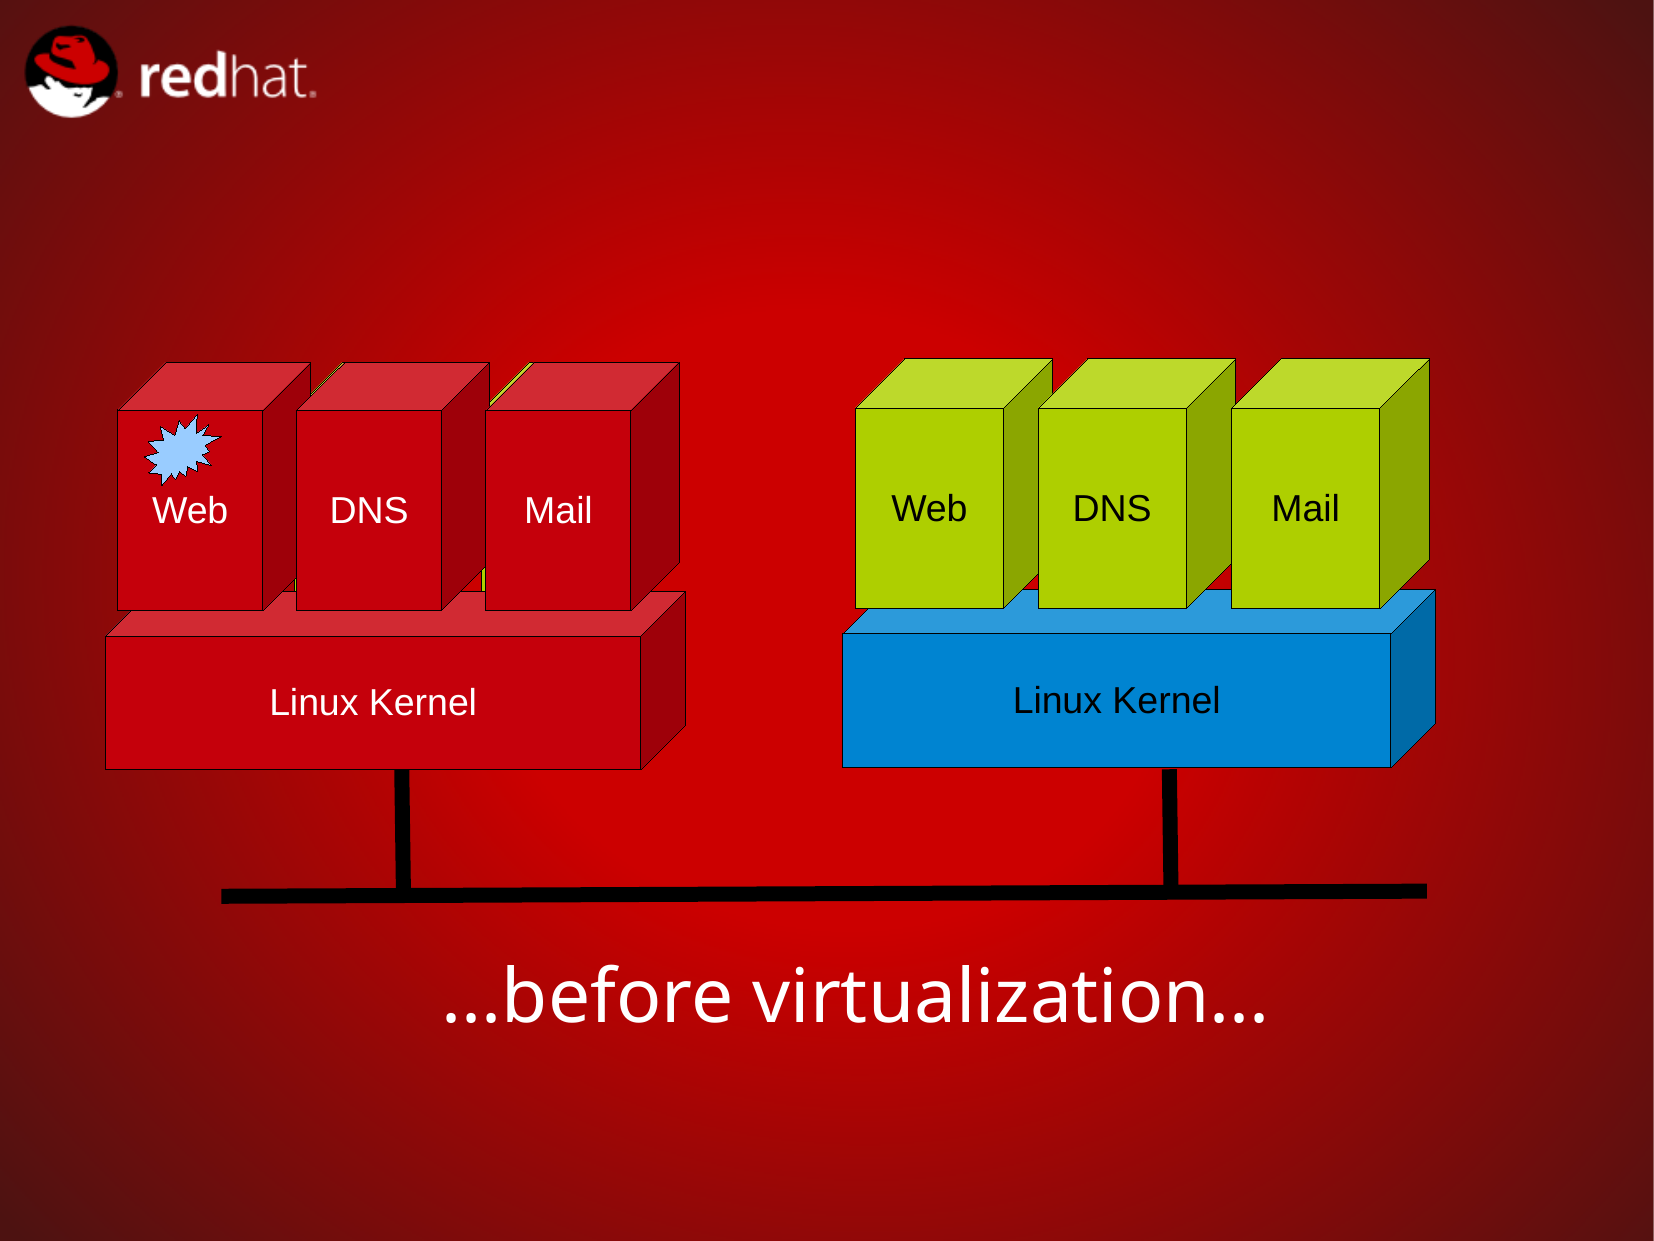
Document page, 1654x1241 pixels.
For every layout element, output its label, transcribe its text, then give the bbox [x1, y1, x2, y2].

text_box DNS [1038, 409, 1186, 609]
text_box Mail [1231, 409, 1379, 609]
text_box [144, 414, 222, 486]
picture [0, 0, 1654, 1241]
text_box Linux Kernel [105, 637, 640, 770]
text_box Mail [481, 568, 485, 591]
text_box Web [855, 409, 1003, 609]
text_box DNS [296, 411, 441, 611]
text_box Mail [485, 411, 630, 611]
text_box Web [117, 411, 262, 611]
text_box Linux Kernel [842, 634, 1390, 768]
text_box ...before virtualization... [192, 935, 1520, 1038]
